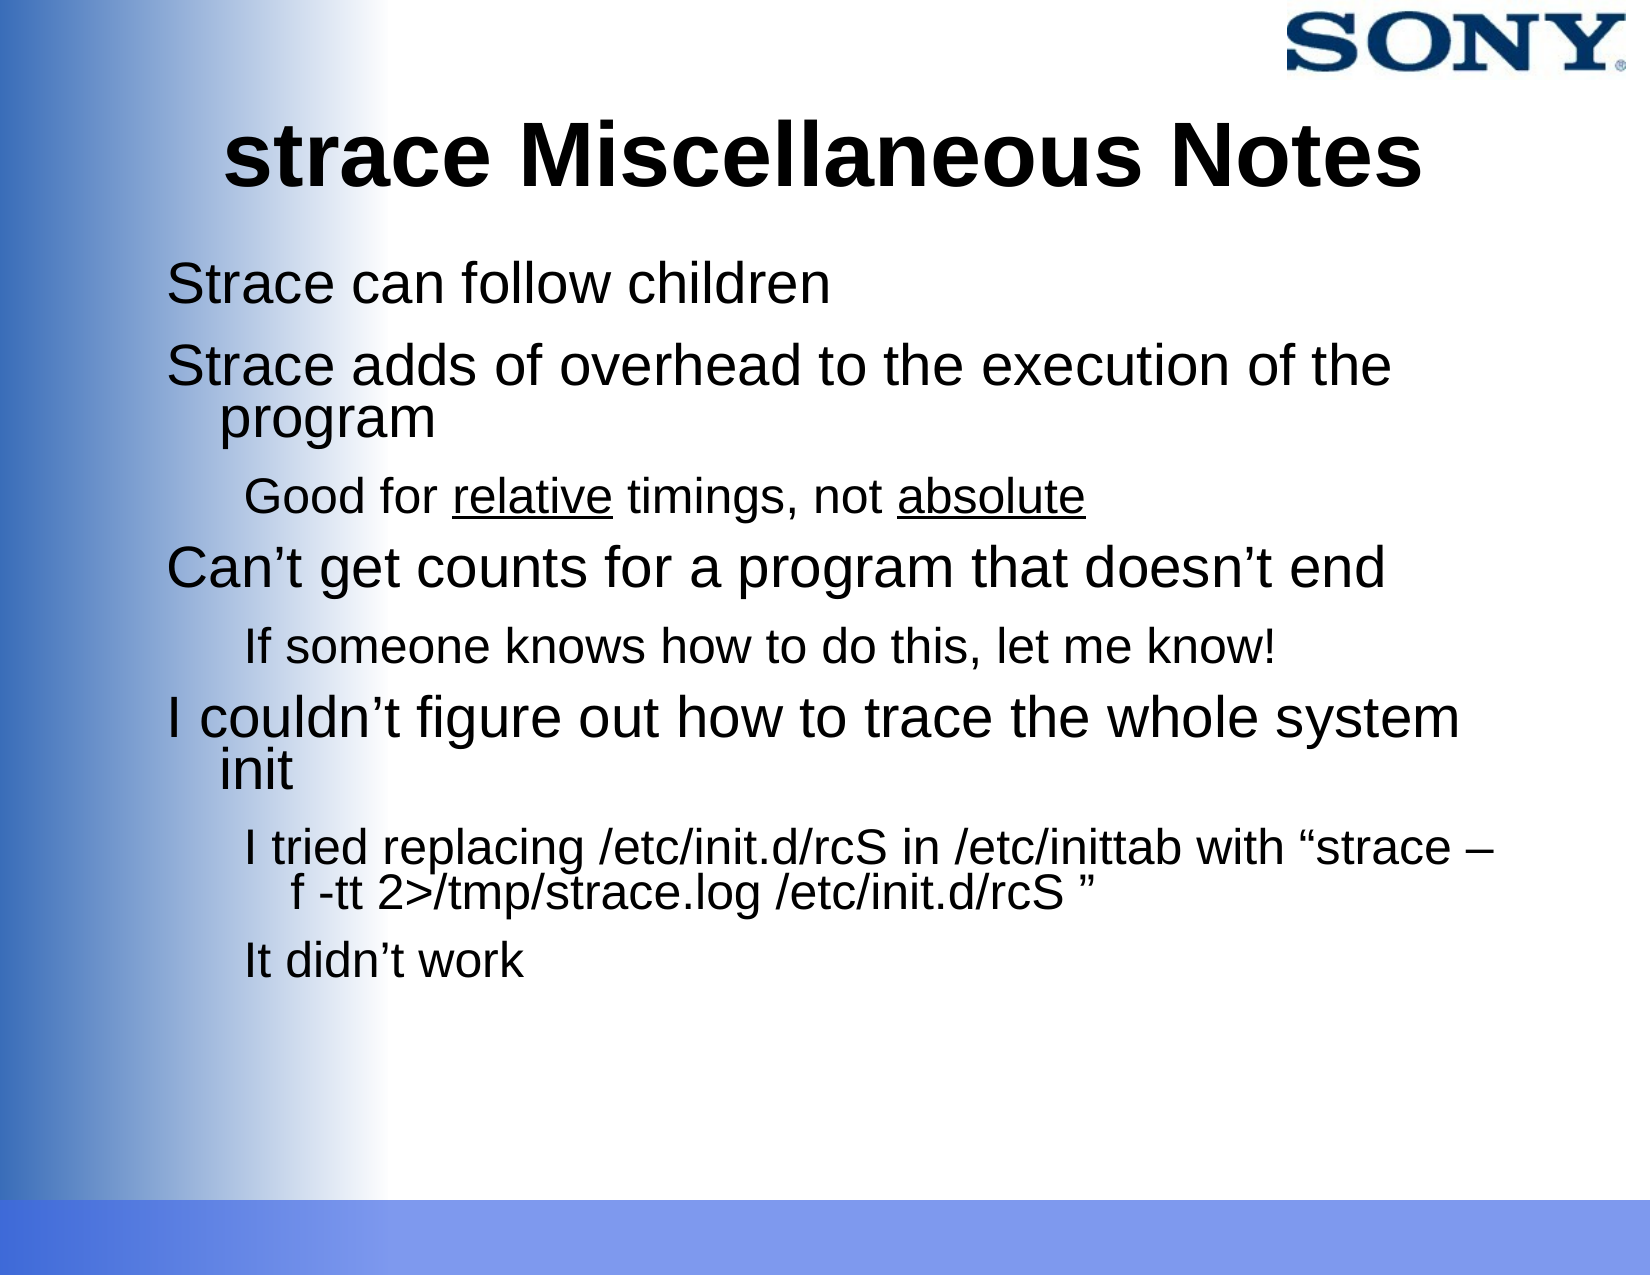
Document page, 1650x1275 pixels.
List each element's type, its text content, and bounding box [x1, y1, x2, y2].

title strace Miscellaneous Notes [149, 74, 1499, 250]
list Strace can follow children Strace adds of overhead to the execution of the program Good for relative timings, not absolute Can’t get counts for a program that doesn’t end If someone knows how to do this, let me know! I couldn’t figure out how to trace the whole system init I tried replacing /etc/init.d/rcS in /etc/inittab with “strace –f -tt 2>/tmp/strace.log /etc/init.d/rcS ” It didn’t work [149, 262, 1499, 1188]
picture [1287, 0, 1626, 80]
